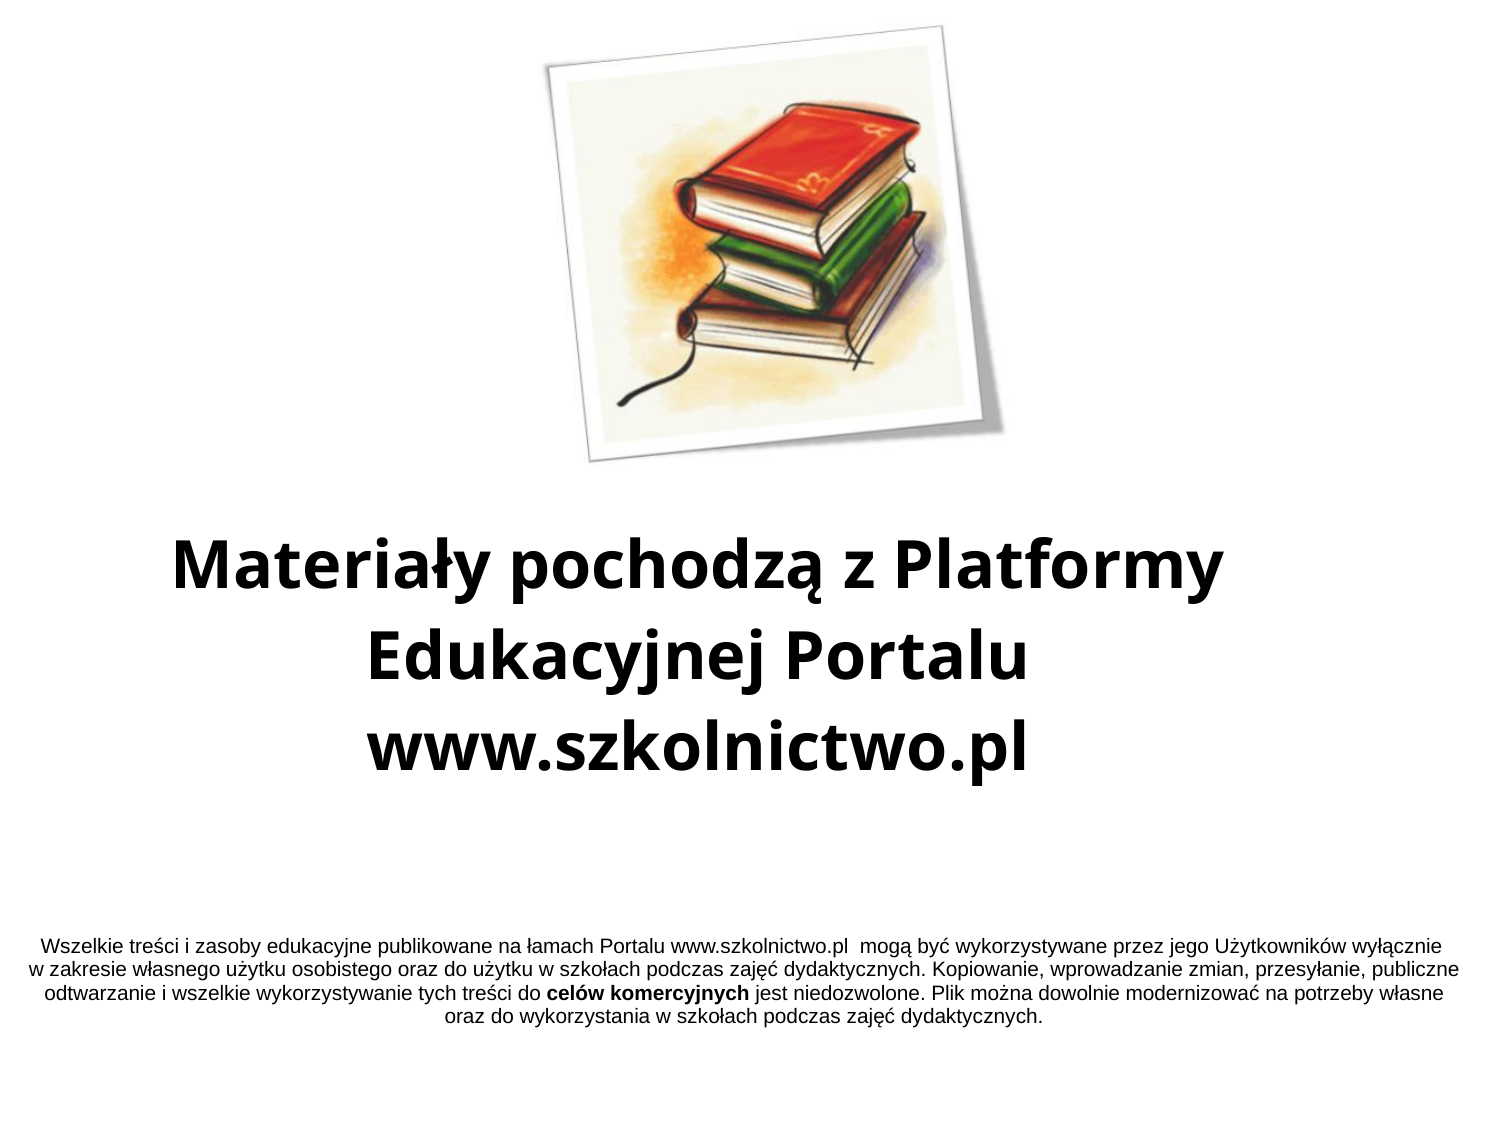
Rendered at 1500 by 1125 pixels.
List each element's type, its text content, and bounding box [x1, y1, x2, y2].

title Materiały pochodzą z Platformy Edukacyjnej Portalu www.szkolnictwo.pl [60, 532, 1336, 774]
picture [538, 23, 1009, 466]
text_box Wszelkie treści i zasoby edukacyjne publikowane na łamach Portalu www.szkolnictwo.pl mogą być wykorzystywane przez jego Użytkowników wyłącznie w zakresie własnego użytku osobistego oraz do użytku w szkołach podczas zajęć dydaktycznych. Kopiowanie, wprowadzanie zmian, przesyłanie, publiczne odtwarzanie i wszelkie wykorzystywanie tych treści do celów komercyjnych jest niedozwolone. Plik można dowolnie modernizować na potrzeby własne oraz do wykorzystania w szkołach podczas zajęć dydaktycznych. [0, 927, 1477, 1036]
